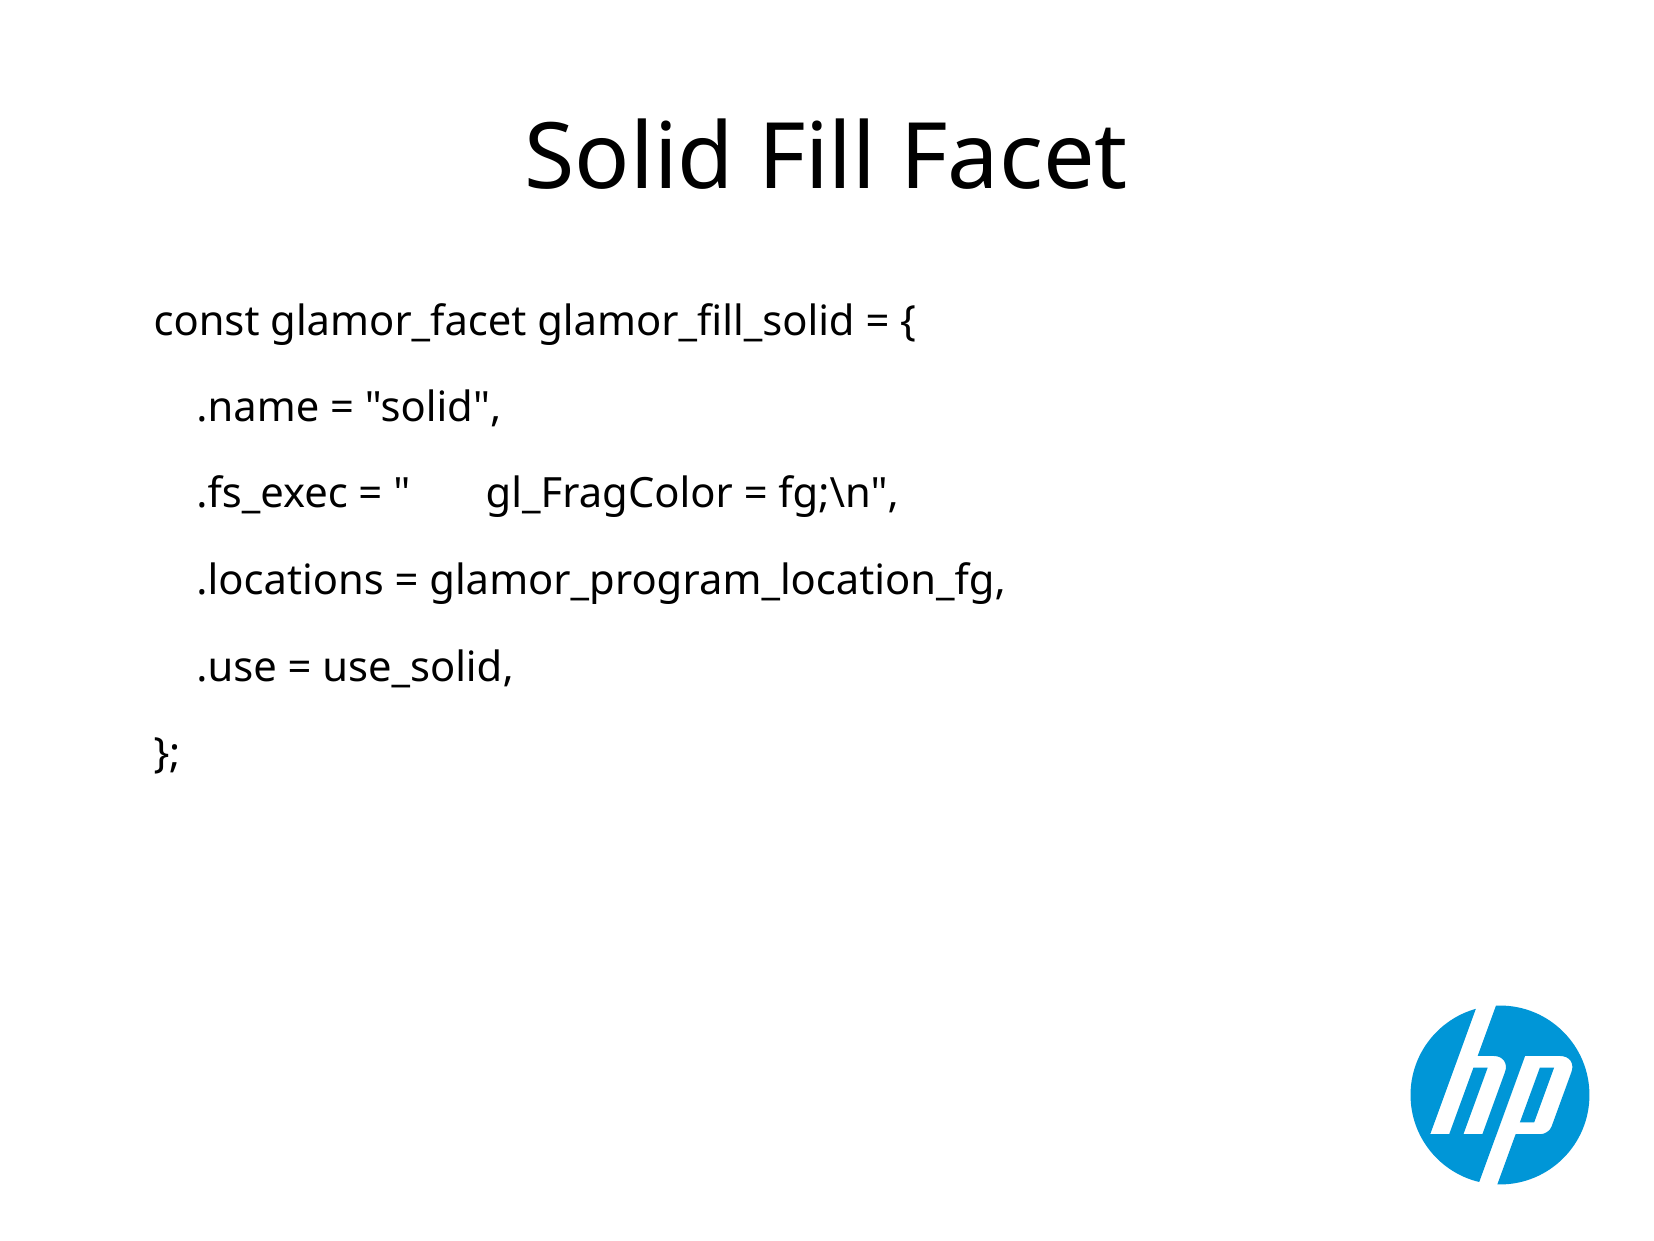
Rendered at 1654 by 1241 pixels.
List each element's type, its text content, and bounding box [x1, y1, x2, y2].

title Solid Fill Facet [82, 49, 1571, 257]
list const glamor_facet glamor_fill_solid = { .name = "solid", .fs_exec = " gl_FragColor = fg;\n", .locations = glamor_program_location_fg, .use = use_solid, }; [82, 290, 1571, 1010]
